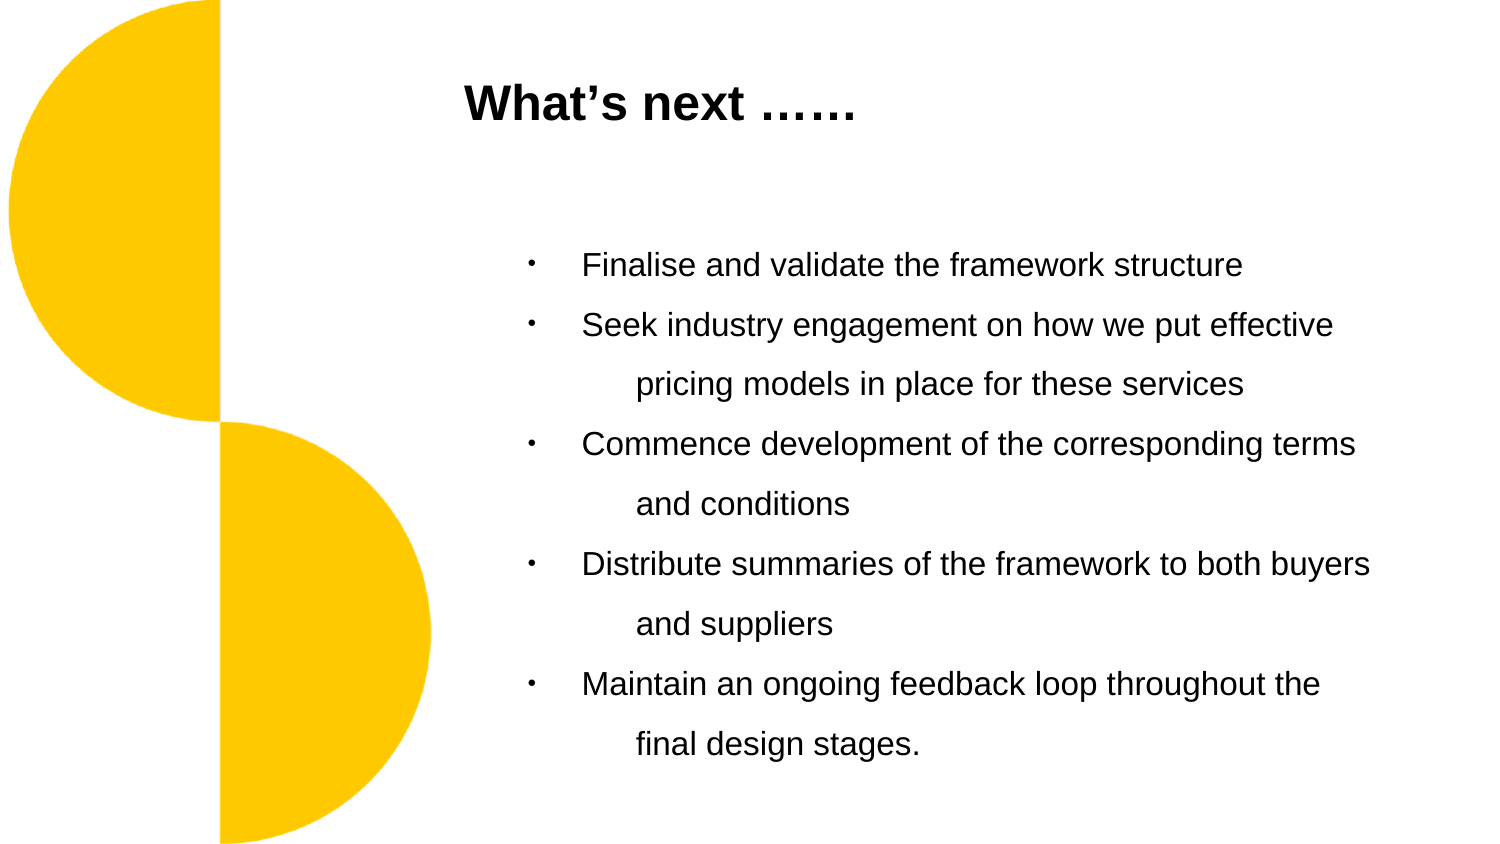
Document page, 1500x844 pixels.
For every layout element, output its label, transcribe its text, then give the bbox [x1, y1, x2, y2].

title What’s next …… [464, 70, 1472, 175]
text_box Finalise and validate the framework structure Seek industry engagement on how we put effective pricing models in place for these services Commence development of the corresponding terms and conditions Distribute summaries of the framework to both buyers and suppliers Maintain an ongoing feedback loop throughout the final design stages. [470, 207, 1390, 768]
